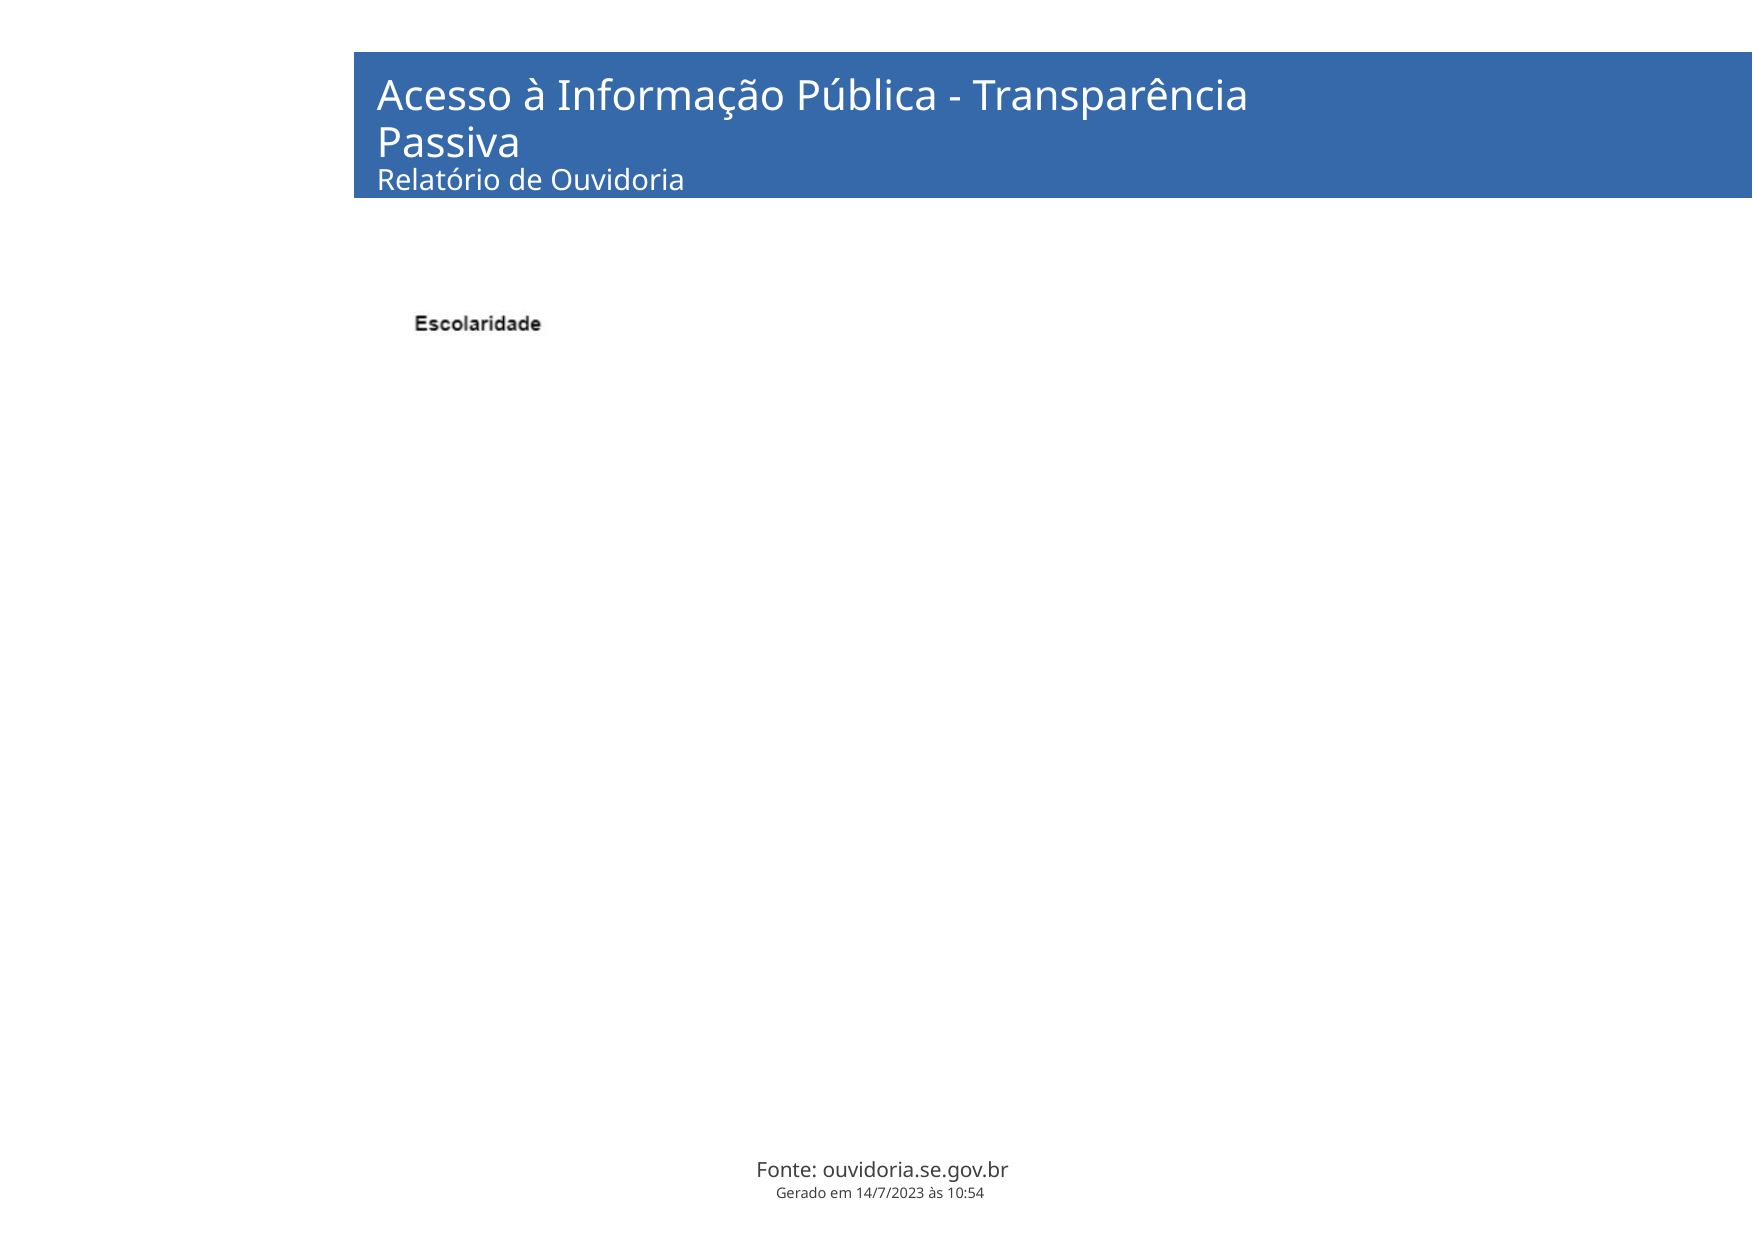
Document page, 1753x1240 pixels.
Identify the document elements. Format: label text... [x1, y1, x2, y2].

text_box [155, 211, 1599, 1028]
text_box Fonte: ouvidoria.se.gov.br Gerado em 14/7/2023 às 10:54 [756, 1158, 1023, 1202]
text_box [354, 52, 1752, 198]
text_box Acesso à Informação Pública - Transparência Passiva Relatório de Ouvidoria EMSETUR - Abril a Abril de 2023 [376, 72, 1403, 228]
